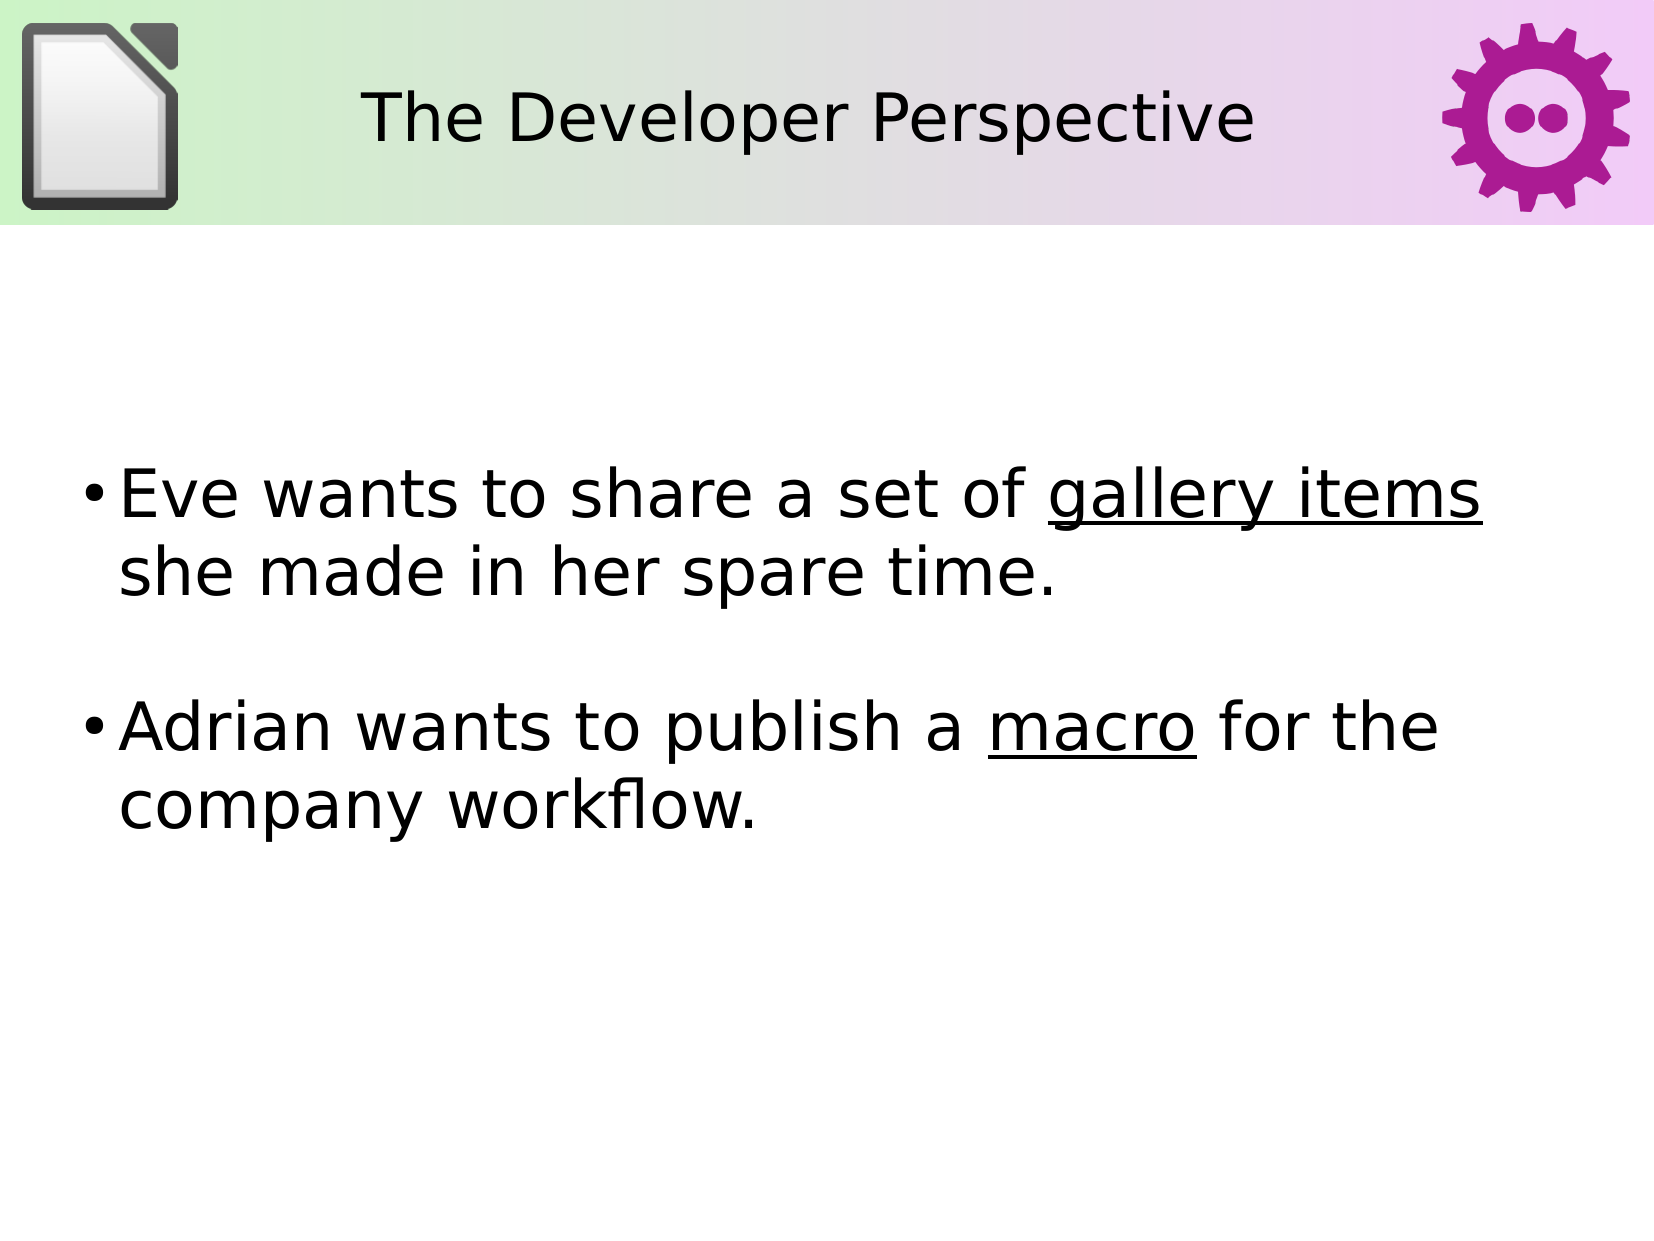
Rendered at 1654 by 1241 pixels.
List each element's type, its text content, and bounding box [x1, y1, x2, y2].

subtitle Eve wants to share a set of gallery items she made in her spare time. Adrian wants to publish a macro for the company workflow. [82, 290, 1571, 1010]
picture [22, 23, 178, 210]
title The Developer Perspective [212, 23, 1406, 213]
picture [1442, 23, 1630, 212]
